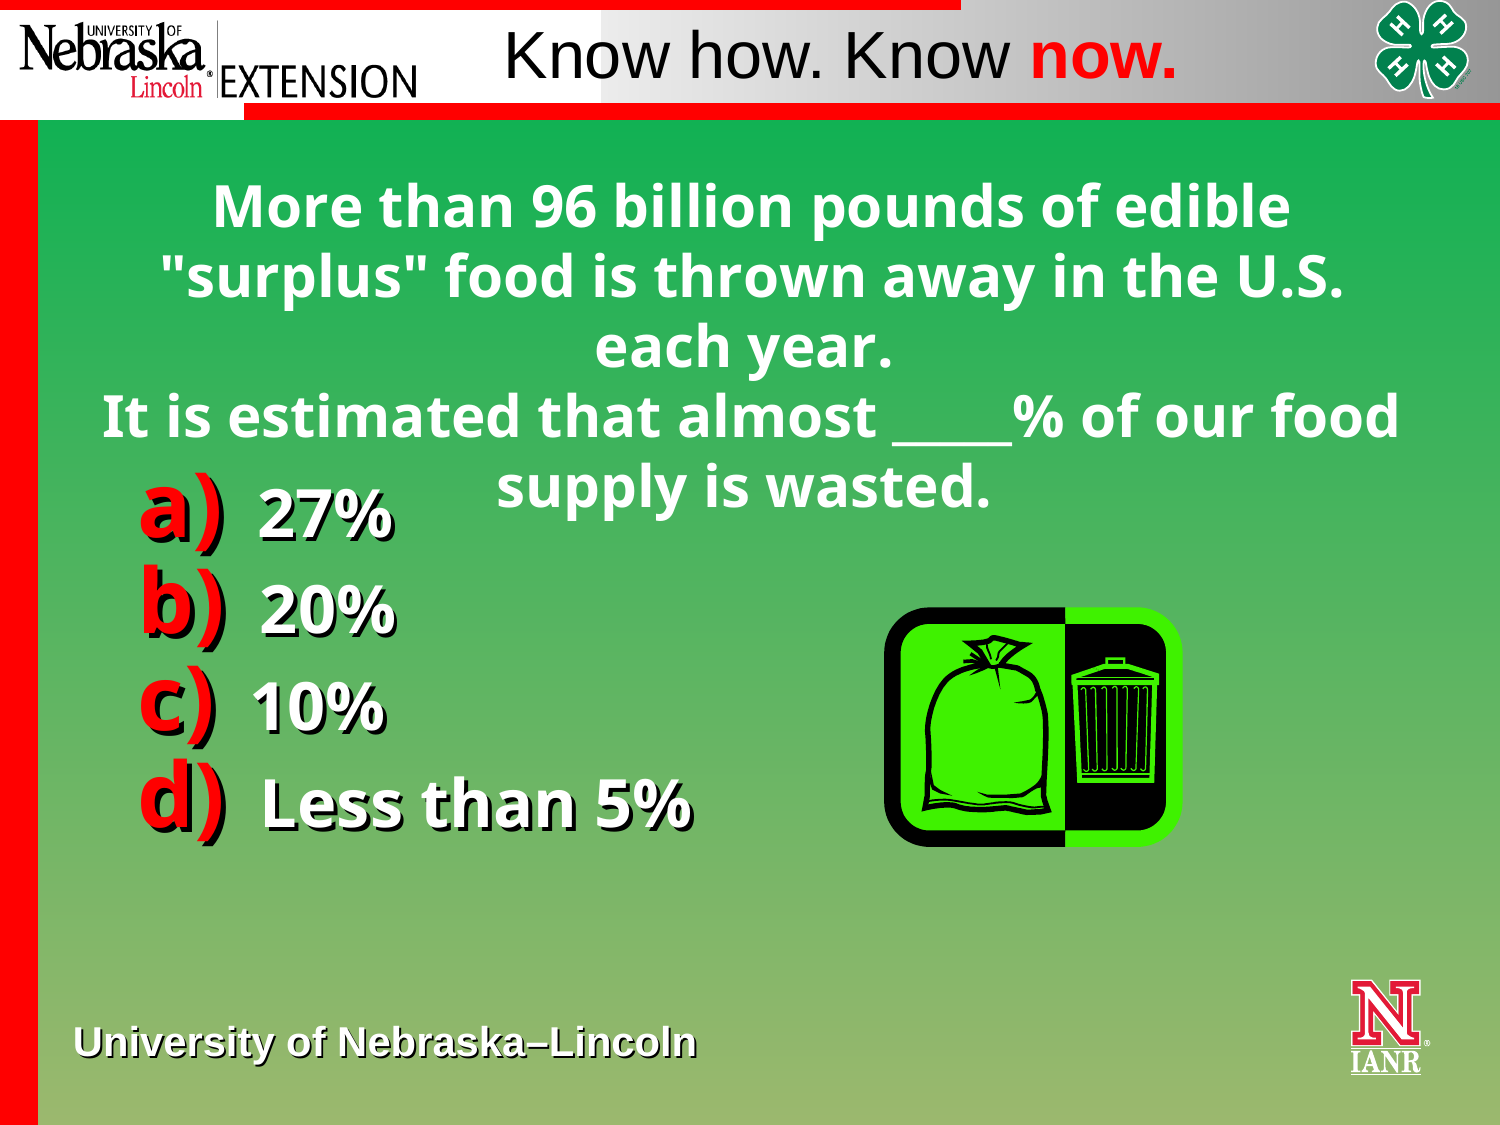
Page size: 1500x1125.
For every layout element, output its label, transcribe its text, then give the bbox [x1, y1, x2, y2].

picture [884, 607, 1183, 847]
list 27% 20% 10% Less than 5% [122, 462, 1473, 1021]
title More than 96 billion pounds of edible "surplus" food is thrown away in the U.S. each year. It is estimated that almost _____% of our food supply is wasted. [77, 161, 1428, 376]
